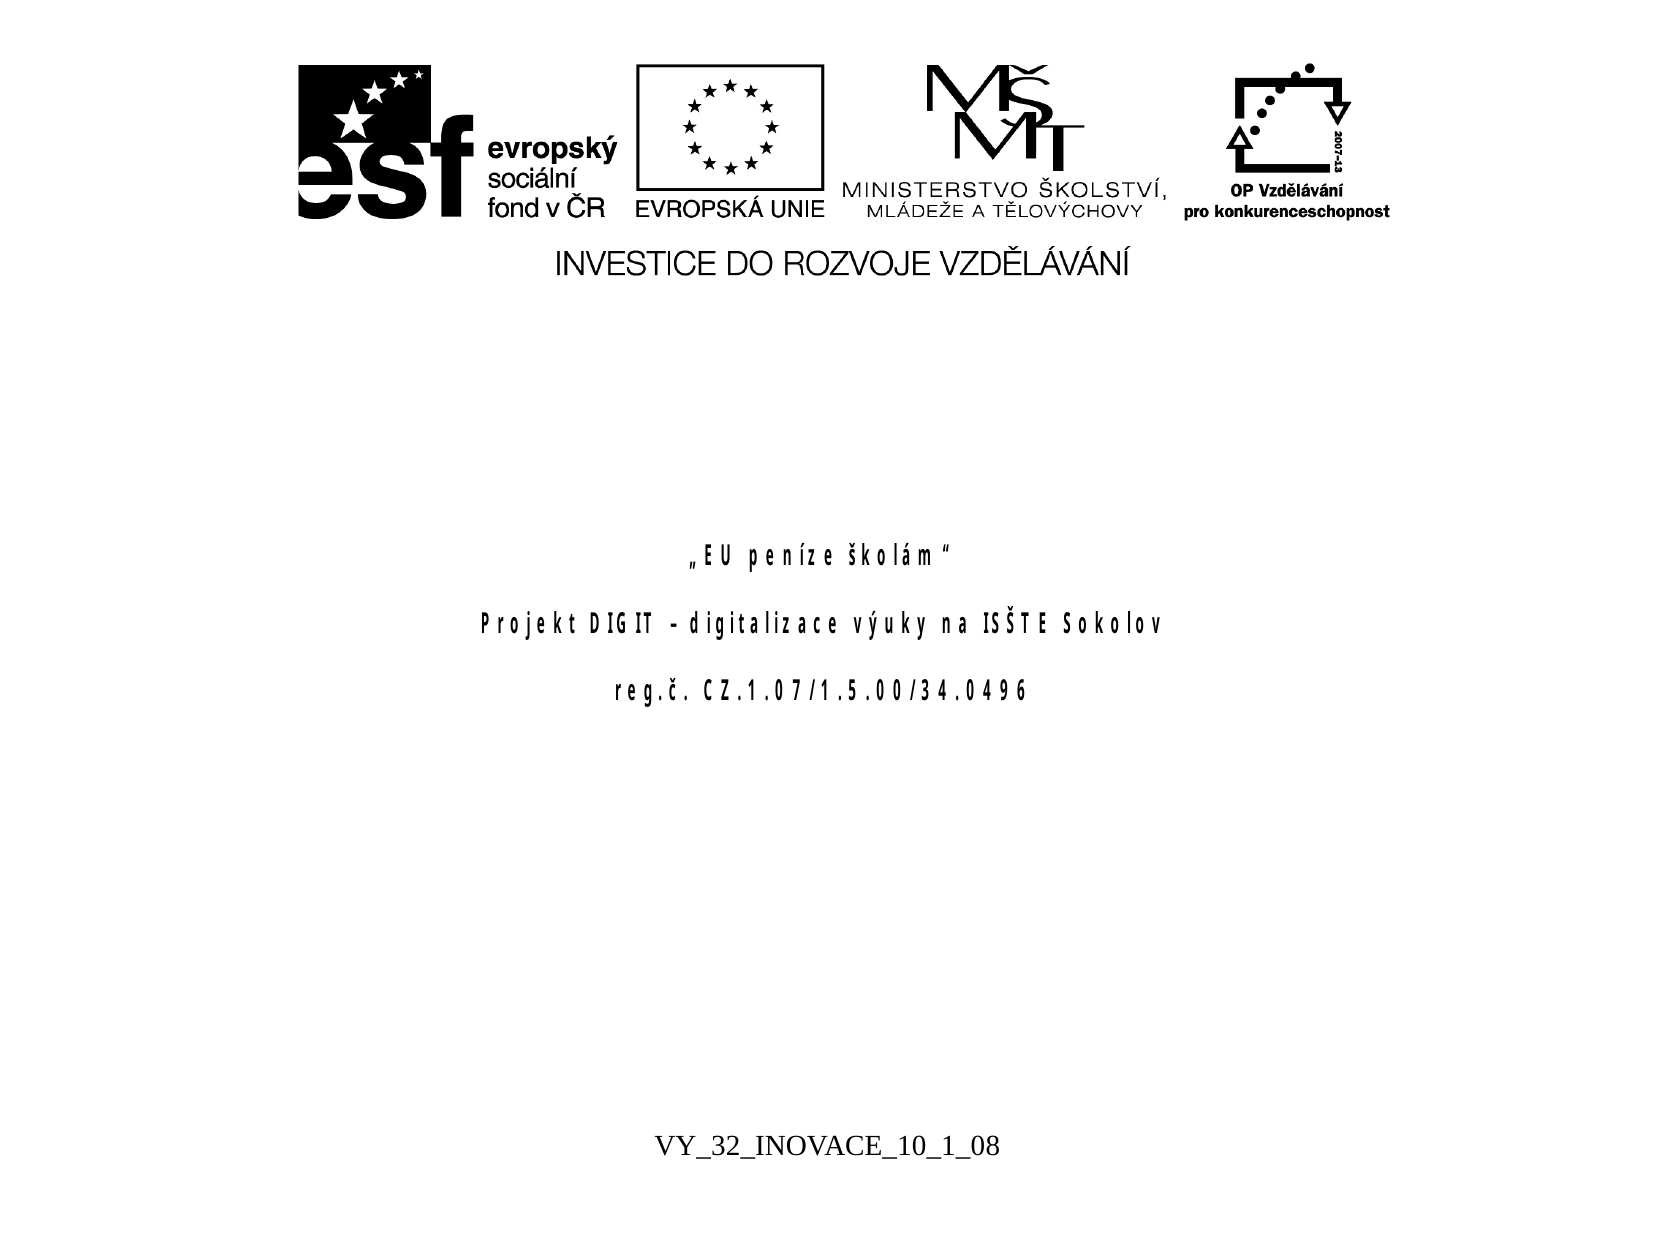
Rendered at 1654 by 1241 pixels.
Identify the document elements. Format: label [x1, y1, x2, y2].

picture [354, 539, 1300, 709]
picture [265, 43, 1423, 296]
